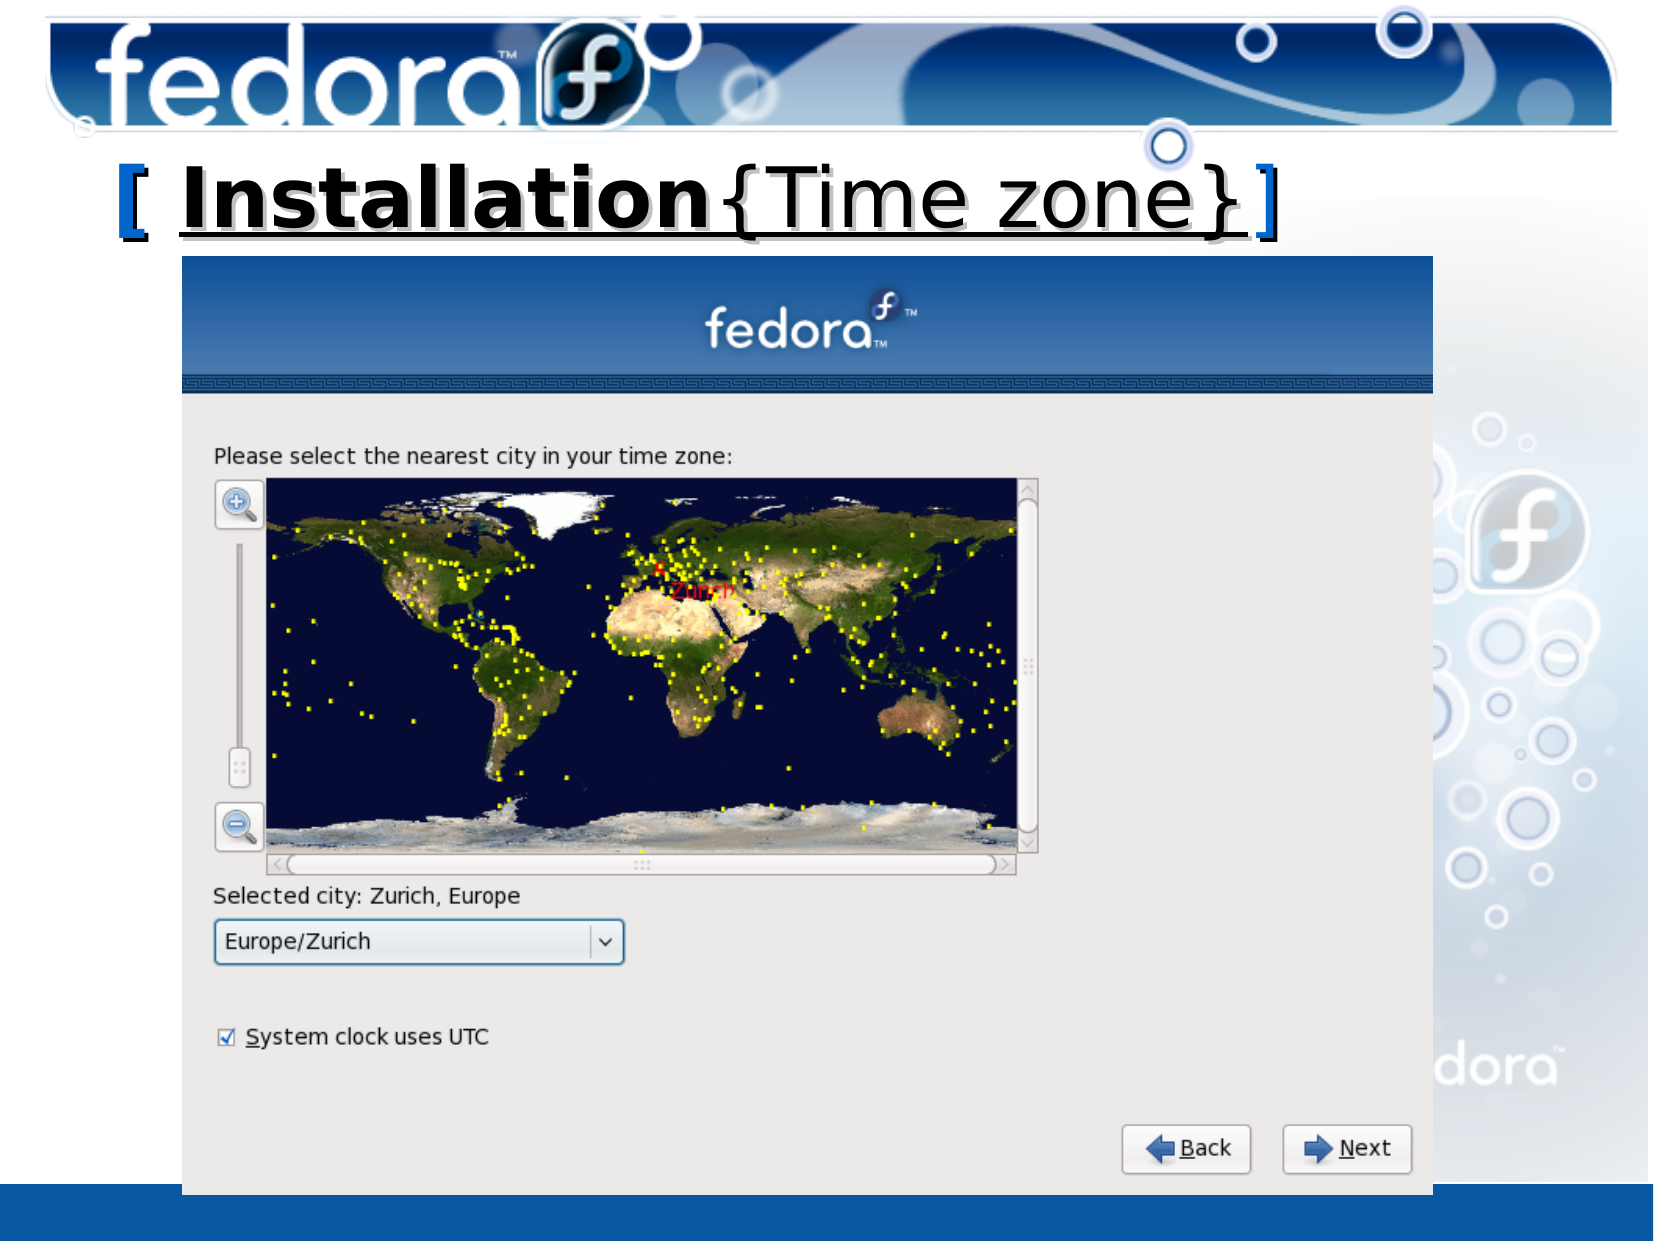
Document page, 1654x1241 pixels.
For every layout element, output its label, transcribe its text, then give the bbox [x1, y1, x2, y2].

text_box [ Installation{Time zone}] [112, 150, 1284, 248]
picture [0, 198, 1654, 1241]
picture [45, 2, 1618, 177]
